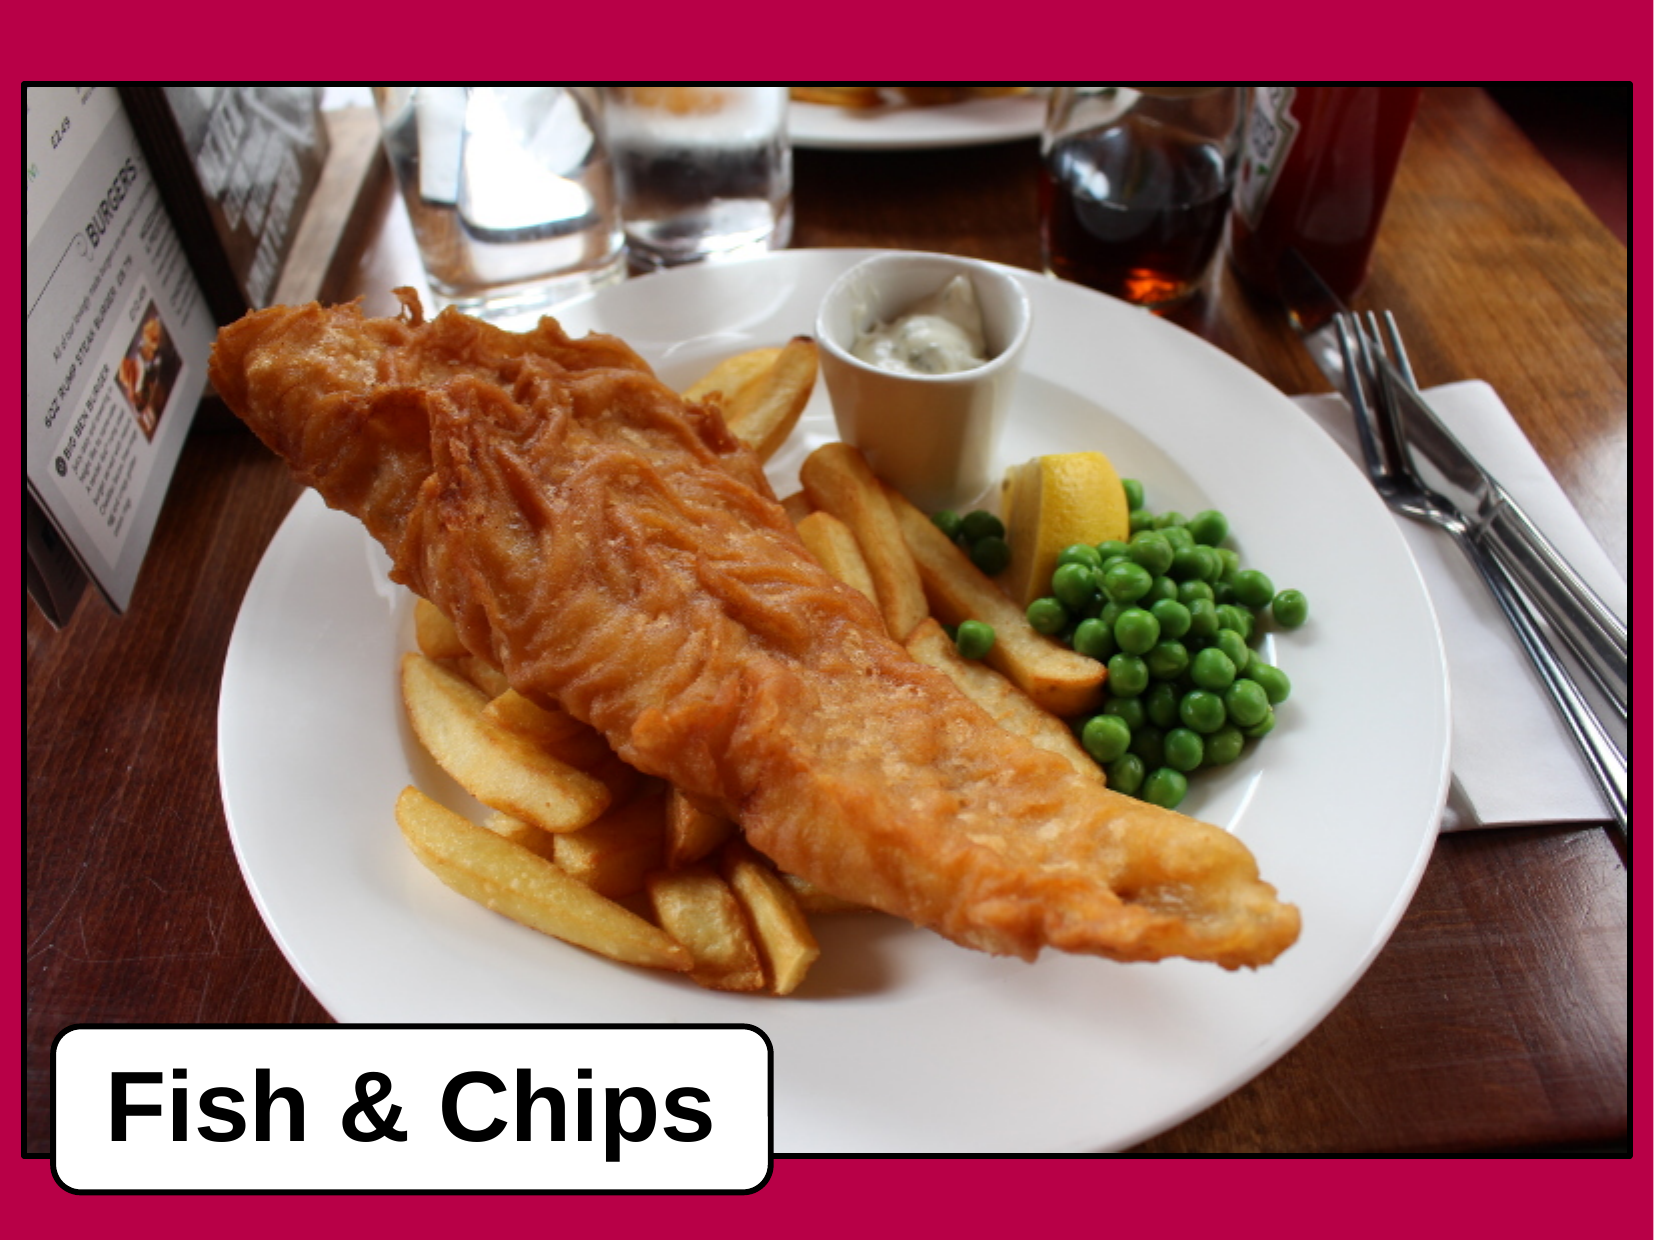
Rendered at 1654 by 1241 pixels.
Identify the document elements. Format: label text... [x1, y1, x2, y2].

text_box [53, 1026, 771, 1193]
picture [26, 87, 1627, 1153]
text_box Fish & Chips [64, 1044, 758, 1176]
